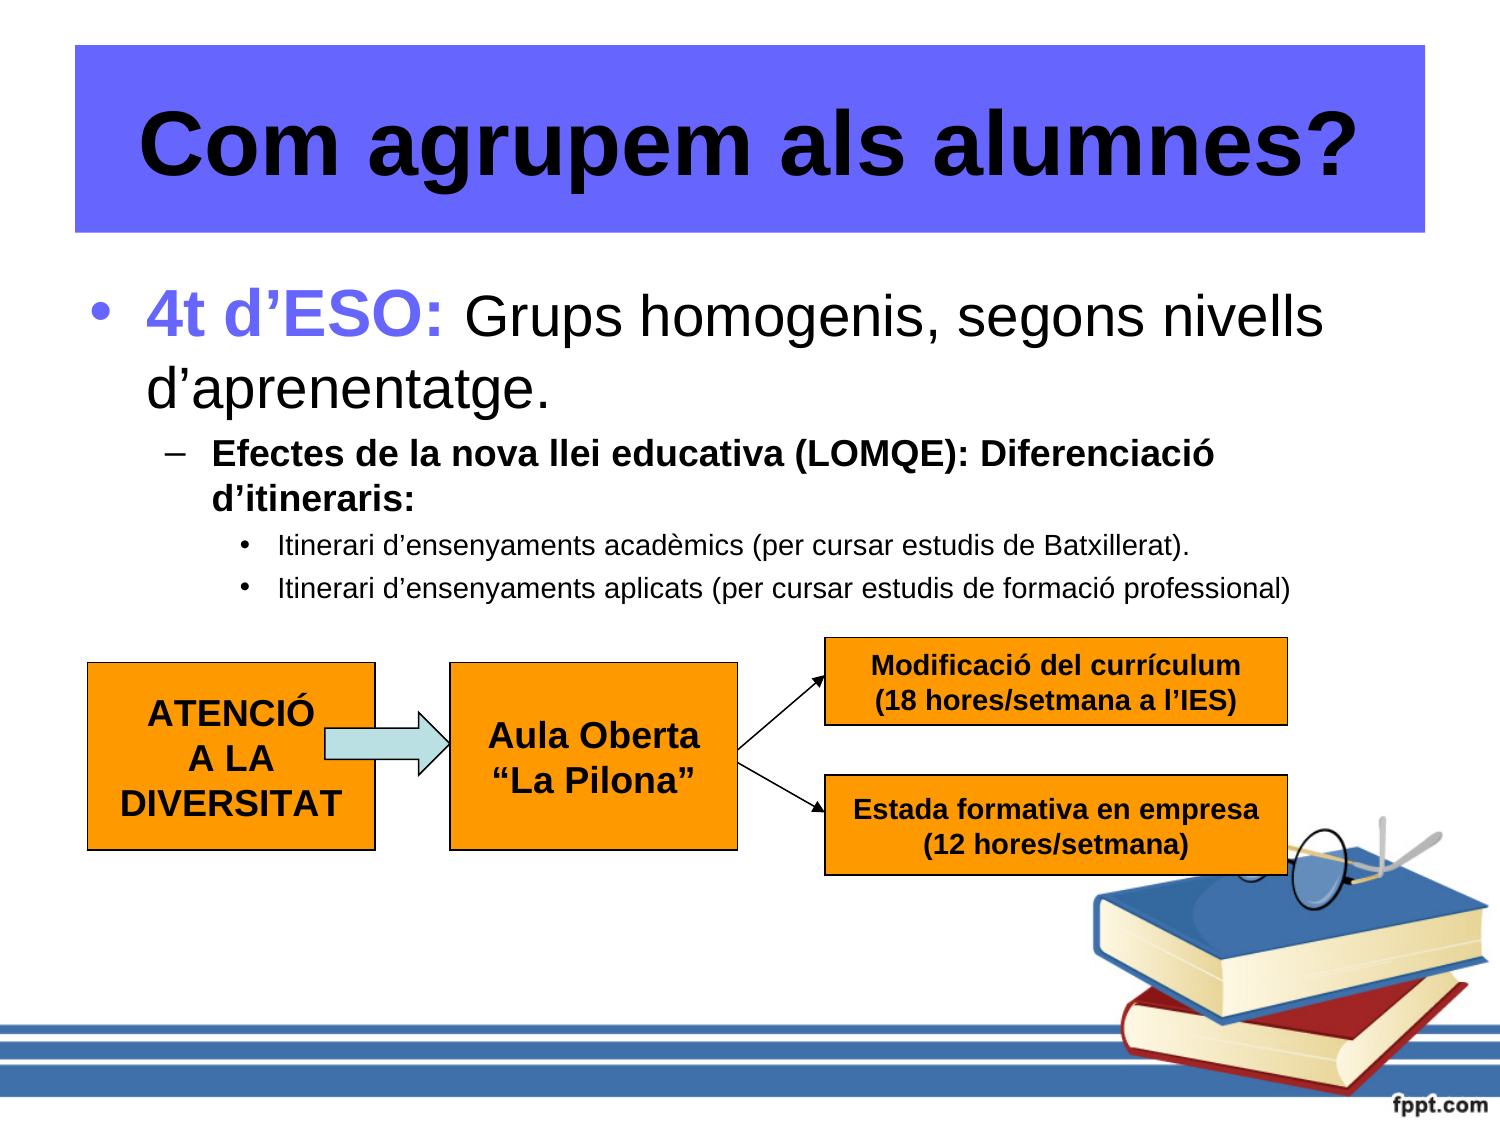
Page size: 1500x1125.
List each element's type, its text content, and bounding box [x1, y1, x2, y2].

text_box [324, 712, 451, 776]
text_box Aula Oberta “La Pilona” [450, 662, 738, 850]
text_box ATENCIÓ A LA DIVERSITAT [87, 662, 376, 850]
text_box Estada formativa en empresa (12 hores/setmana) [825, 774, 1288, 876]
text_box Modificació del currículum (18 hores/setmana a l’IES) [825, 637, 1288, 726]
list 4t d’ESO: Grups homogenis, segons nivells d’aprenentatge. Efectes de la nova llei educativa (LOMQE): Diferenciació d’itineraris: Itinerari d’ensenyaments acadèmics (per cursar estudis de Batxillerat). Itinerari d’ensenyaments aplicats (per cursar estudis de formació professional) [75, 262, 1426, 1006]
picture [0, 0, 1500, 1125]
title Com agrupem als alumnes? [75, 45, 1426, 233]
